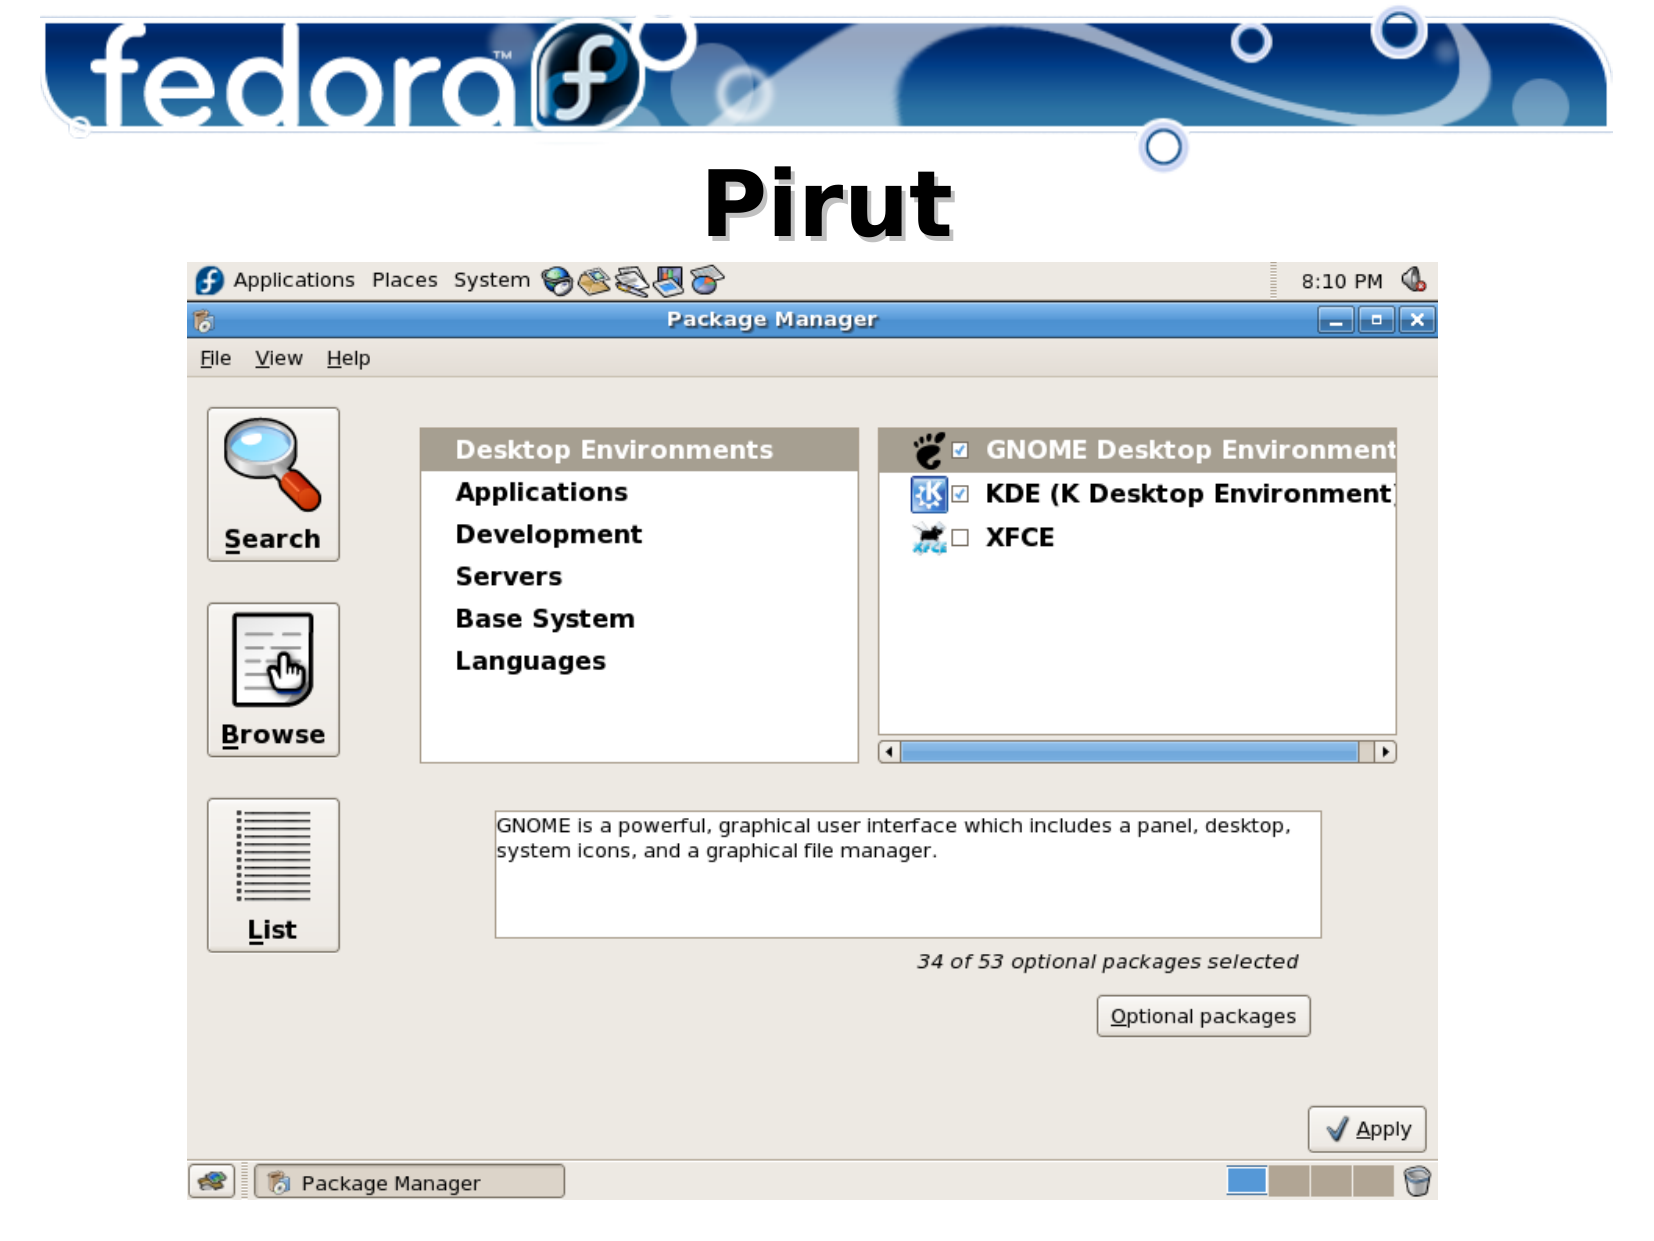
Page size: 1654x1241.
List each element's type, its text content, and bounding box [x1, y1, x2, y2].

picture [40, 2, 1613, 178]
picture [187, 262, 1438, 1201]
title Pirut [82, 147, 1571, 263]
